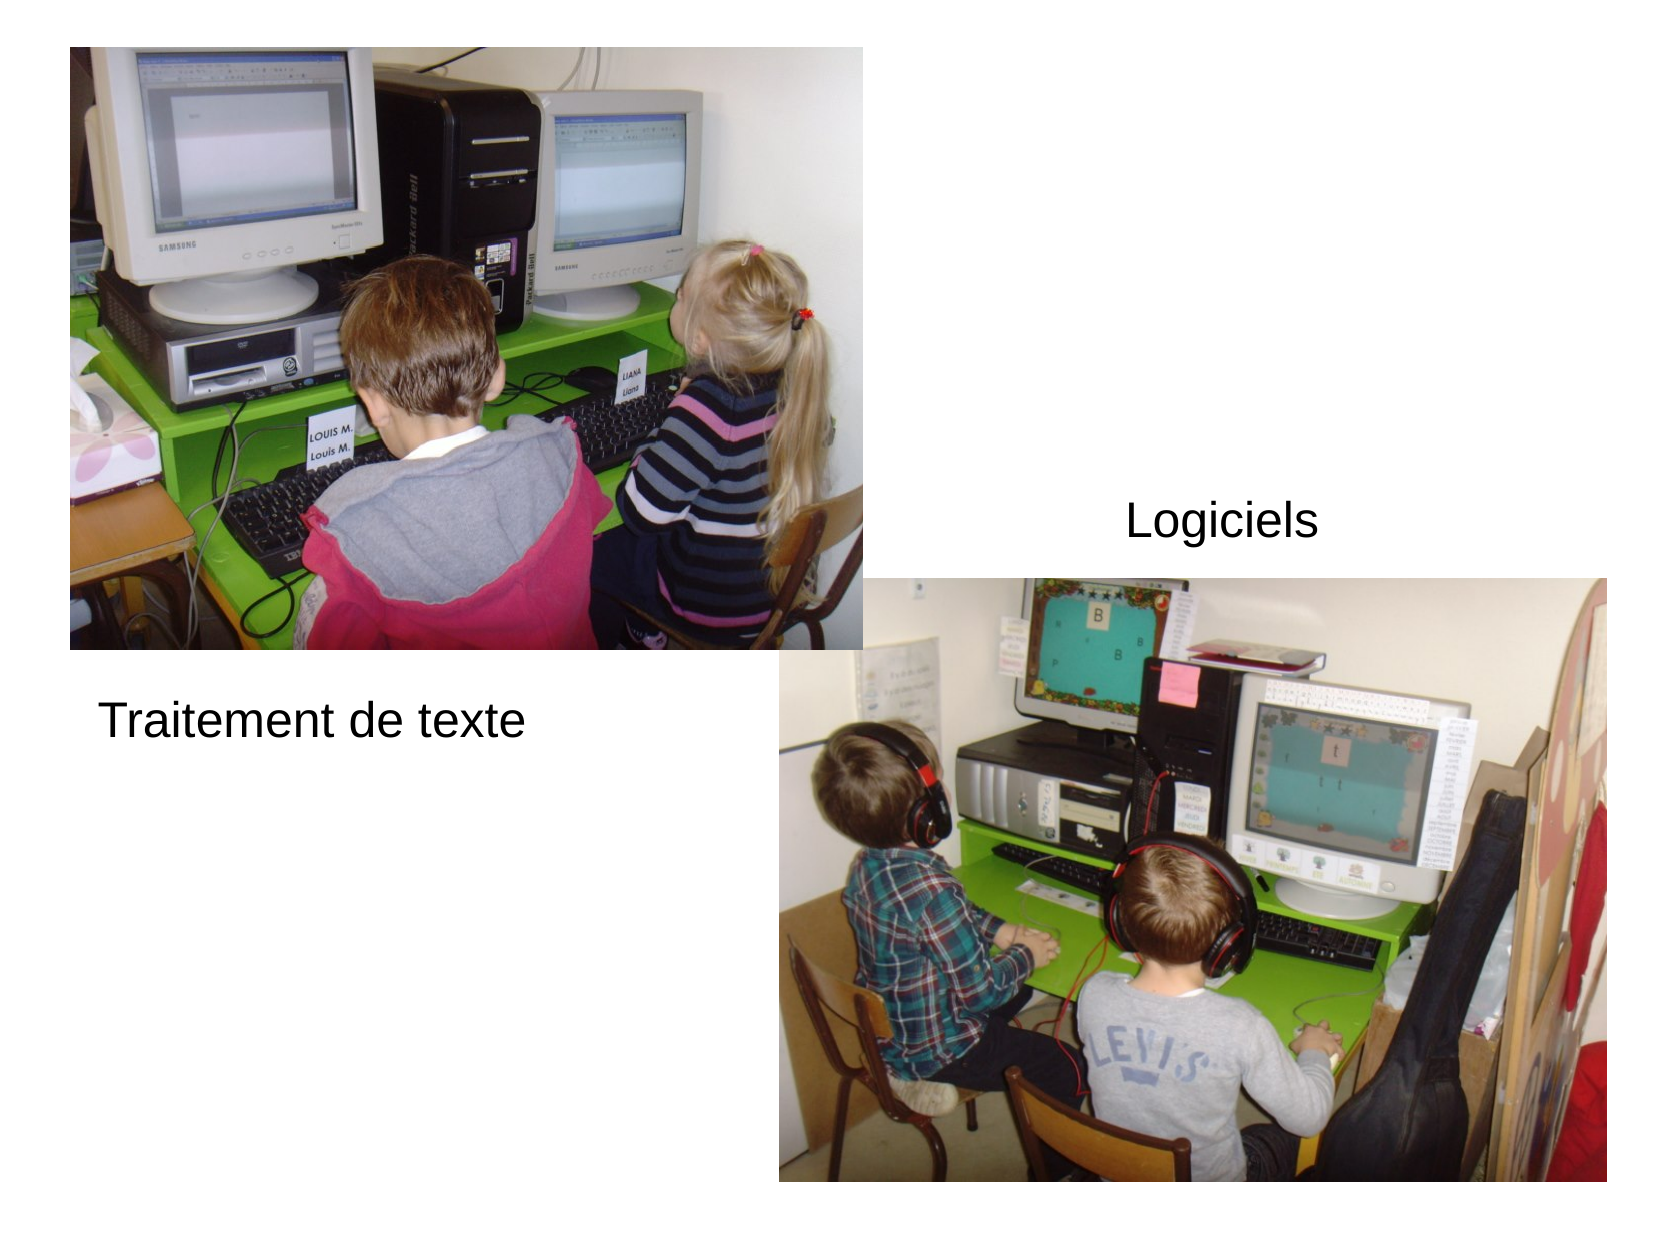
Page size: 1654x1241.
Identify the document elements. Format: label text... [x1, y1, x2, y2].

text_box Traitement de texte [82, 685, 542, 757]
text_box Logiciels [1110, 484, 1334, 556]
picture [70, 47, 1607, 1182]
